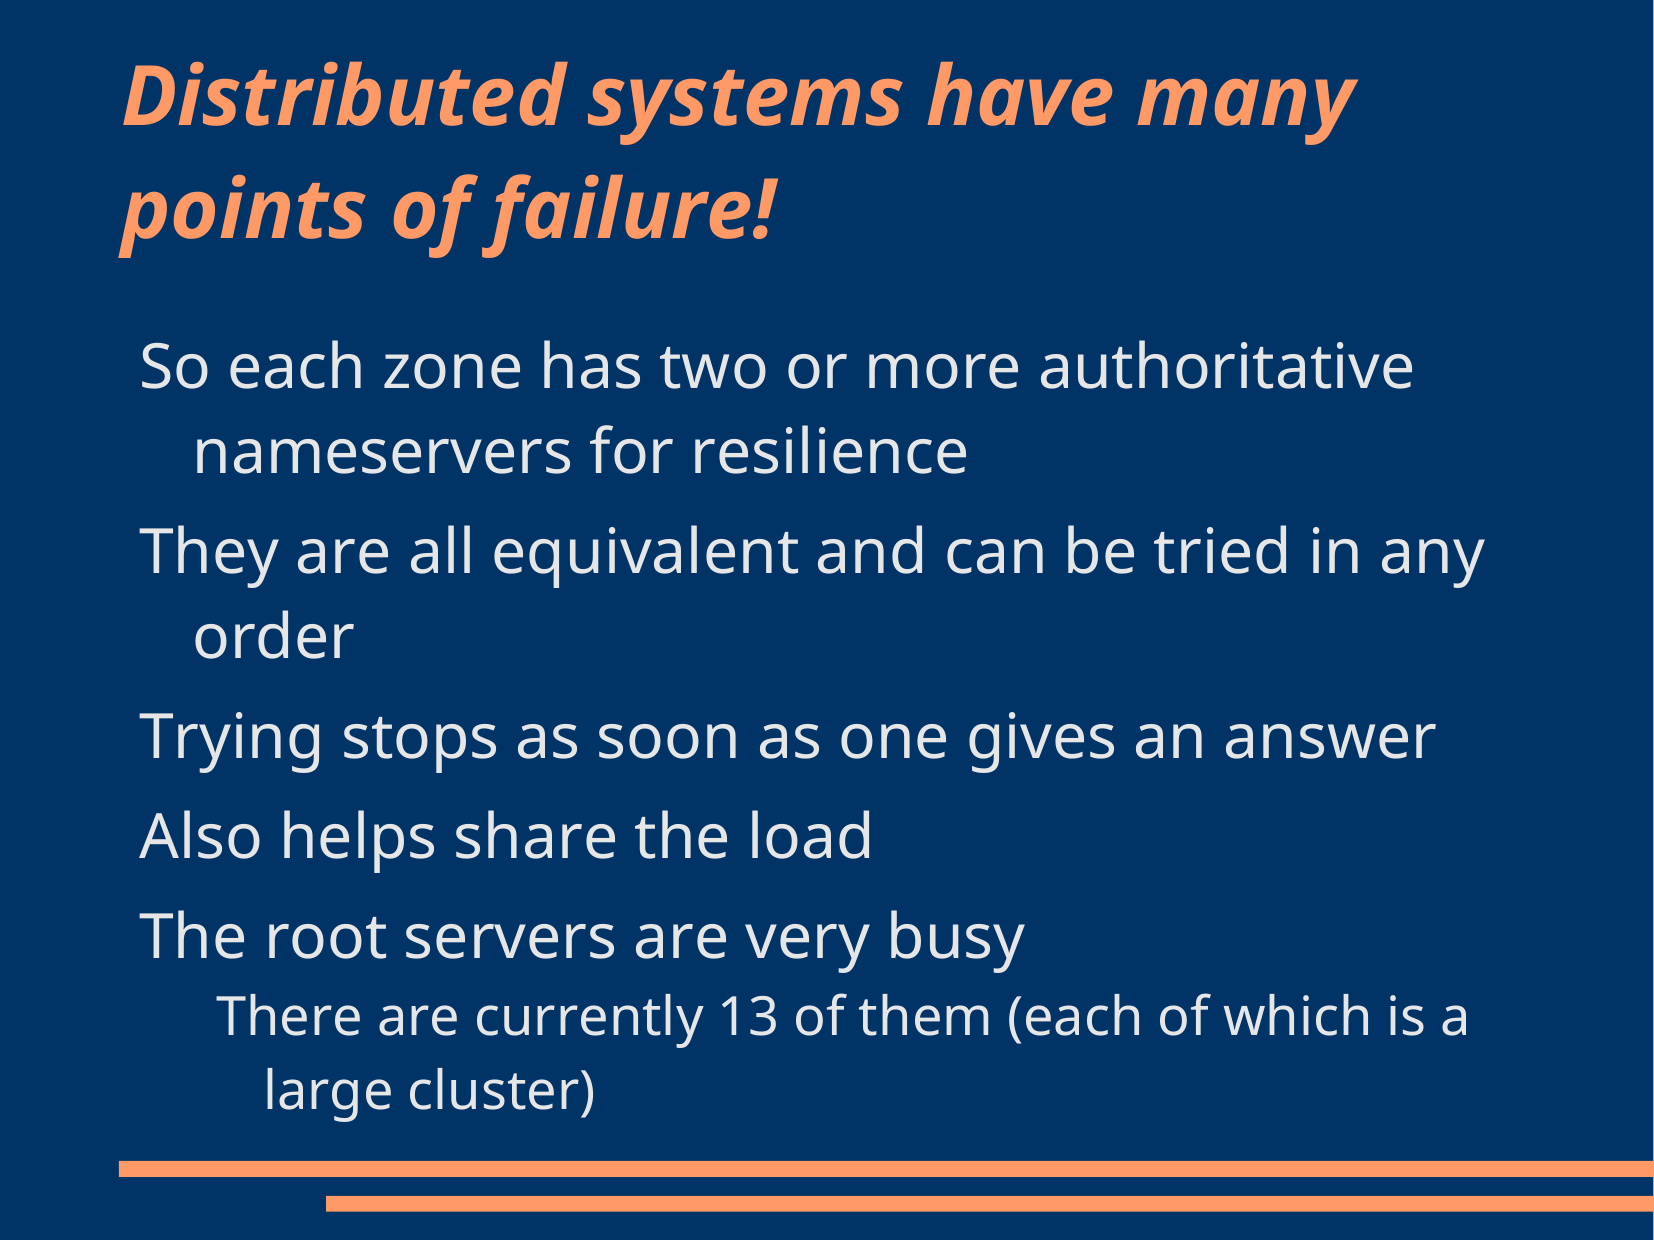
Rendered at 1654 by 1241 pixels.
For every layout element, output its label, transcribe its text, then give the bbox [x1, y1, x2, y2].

title Distributed systems have many points of failure! [121, 46, 1534, 254]
list So each zone has two or more authoritative nameservers for resilience They are all equivalent and can be tried in any order Trying stops as soon as one gives an answer Also helps share the load The root servers are very busy There are currently 13 of them (each of which is a large cluster) [121, 322, 1561, 1133]
